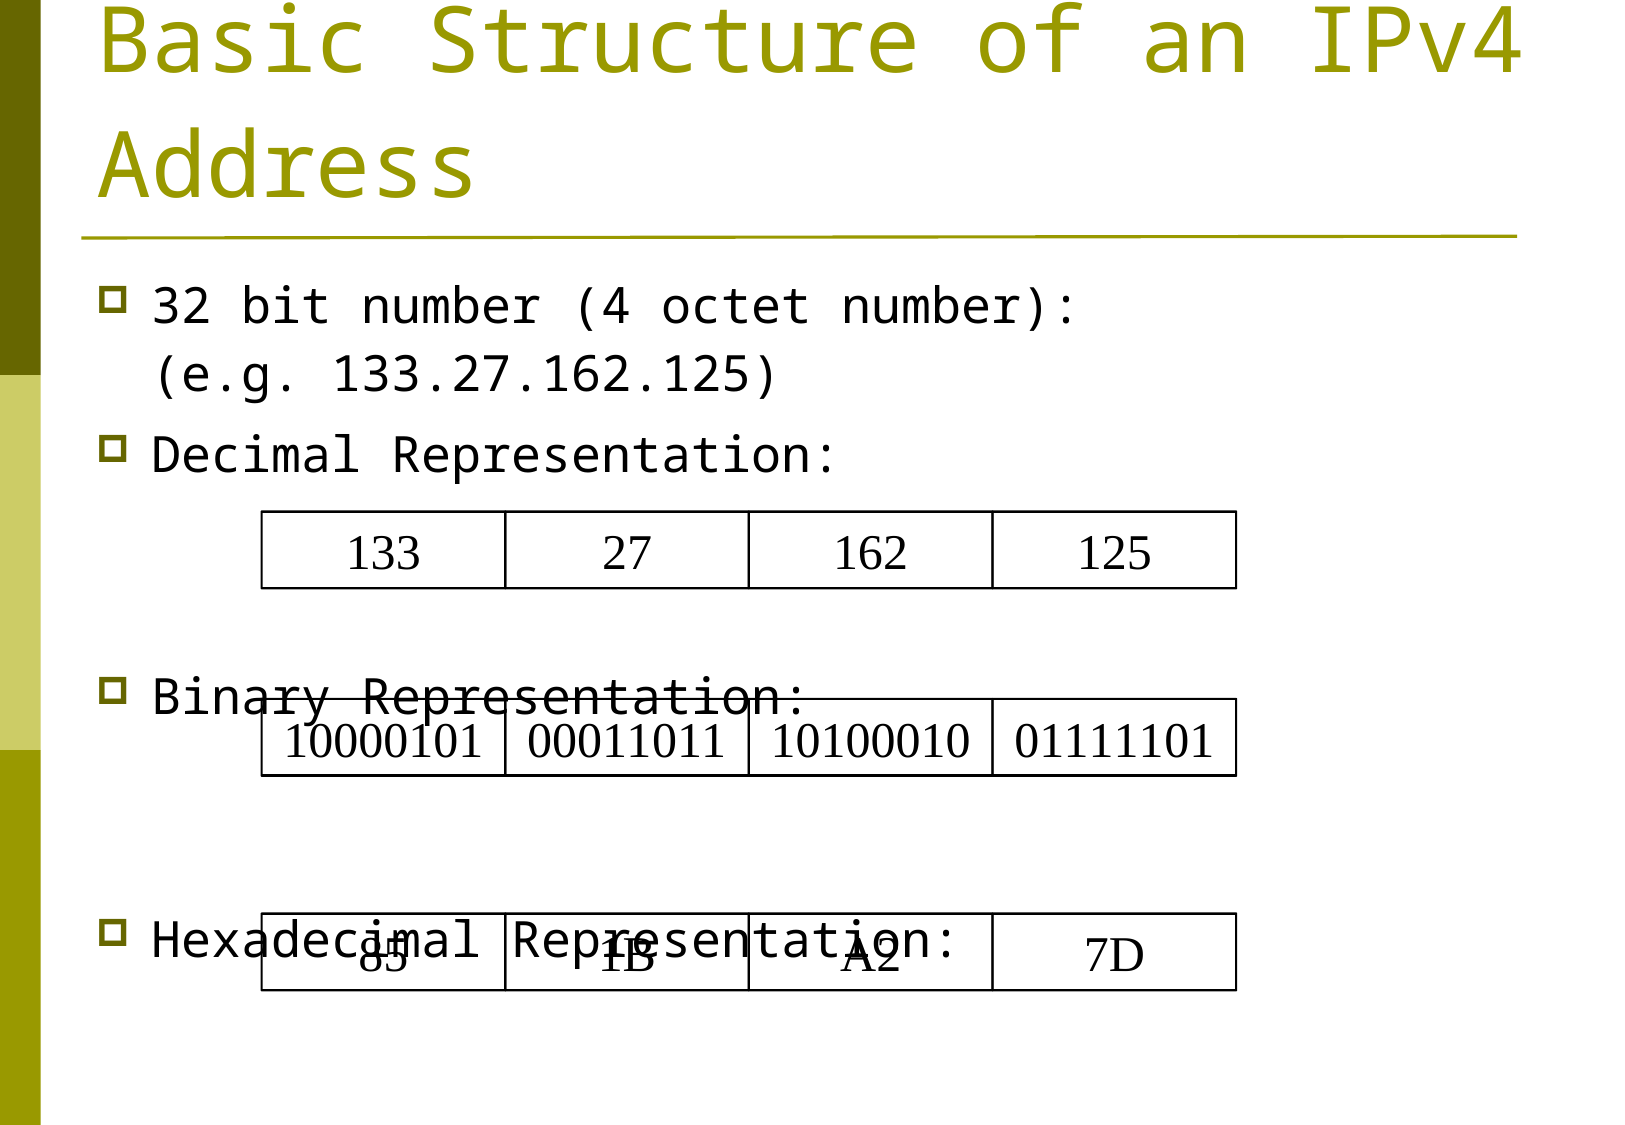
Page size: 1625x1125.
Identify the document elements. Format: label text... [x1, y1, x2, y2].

title Basic Structure of an IPv4 Address [81, 3, 1544, 233]
list 32 bit number (4 octet number): (e.g. 133.27.162.125)‏ Decimal Representation: Binary Representation: Hexadecimal Representation: [81, 262, 1544, 1006]
